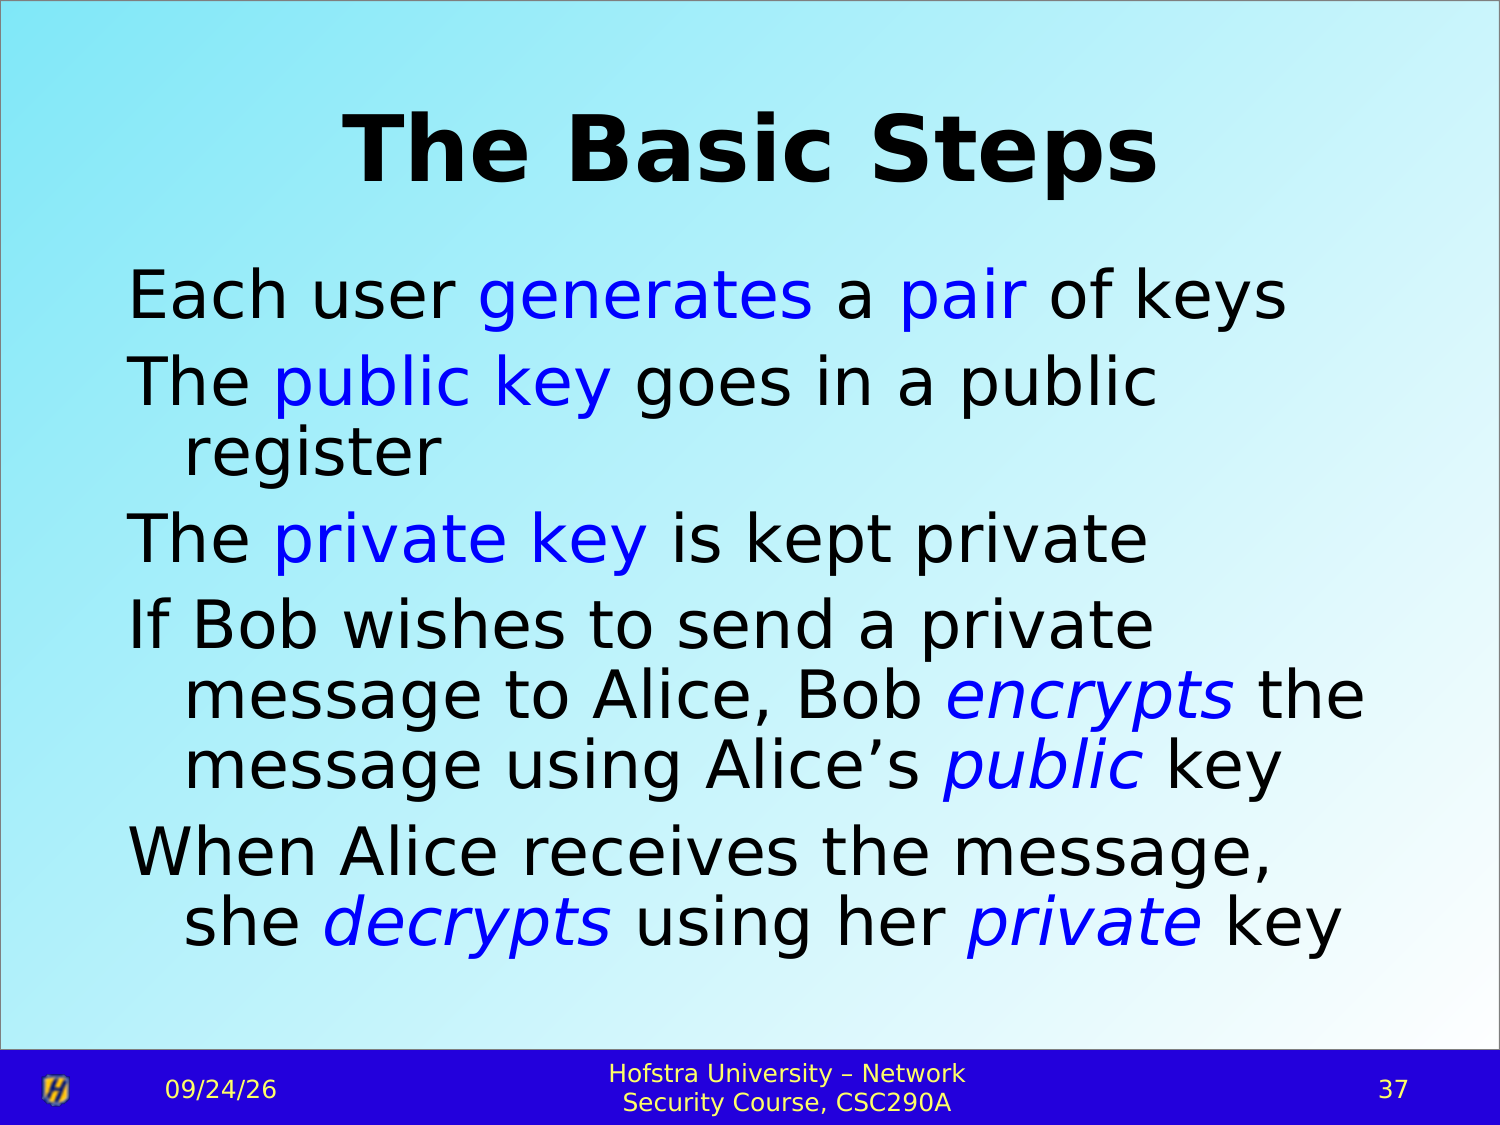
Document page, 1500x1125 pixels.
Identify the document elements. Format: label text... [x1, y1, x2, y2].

title The Basic Steps [112, 85, 1391, 212]
list Each user generates a pair of keys The public key goes in a public register The private key is kept private If Bob wishes to send a private message to Alice, Bob encrypts the message using Alice’s public key When Alice receives the message, she decrypts using her private key [112, 255, 1388, 976]
picture [37, 1072, 76, 1110]
